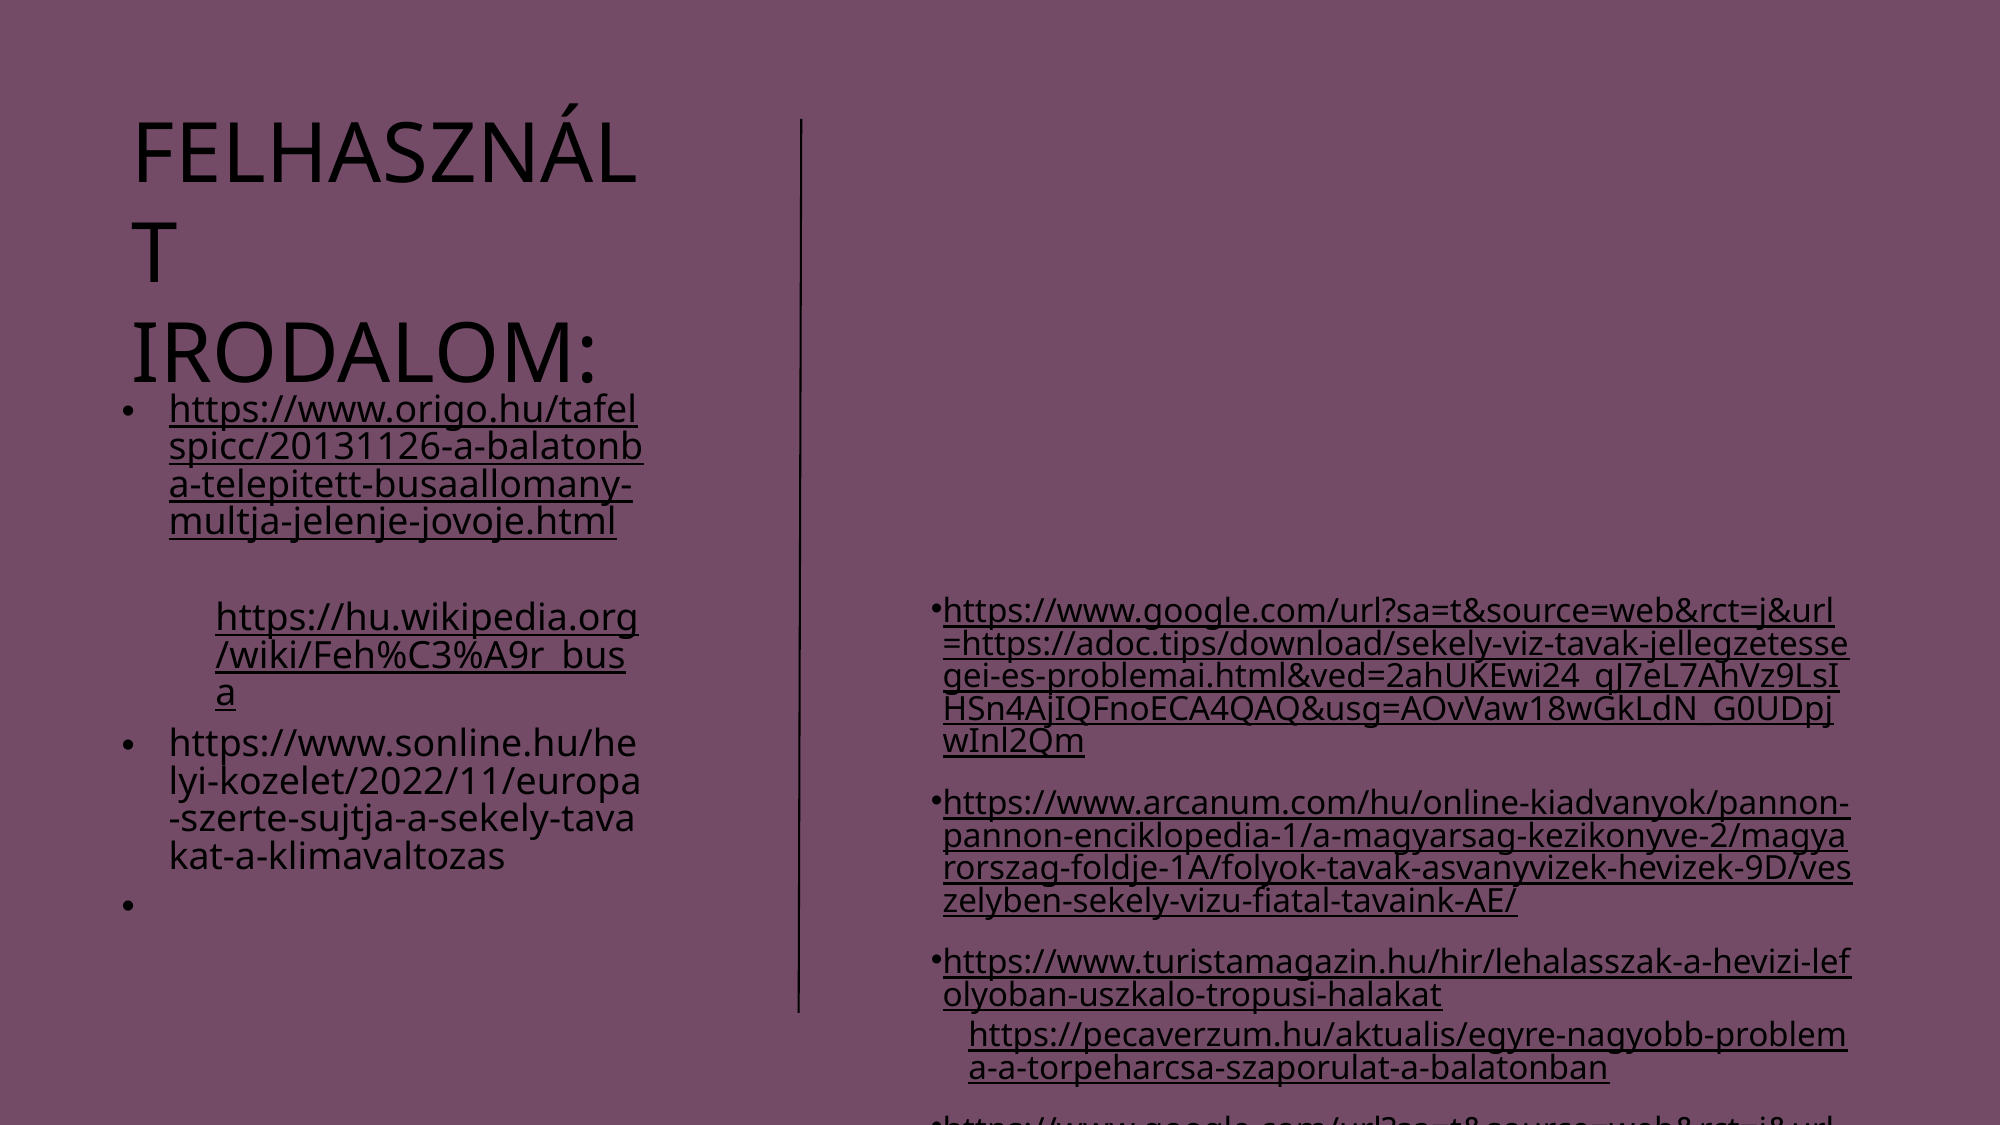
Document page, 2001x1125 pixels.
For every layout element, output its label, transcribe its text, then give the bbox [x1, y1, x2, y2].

subtitle https://www.google.com/url?sa=t&source=web&rct=j&url=https://adoc.tips/download/sekely-viz-tavak-jellegzetessegei-es-problemai.html&ved=2ahUKEwi24_qJ7eL7AhVz9LsIHSn4AjIQFnoECA4QAQ&usg=AOvVaw18wGkLdN_G0UDpjwInl2Qm https://www.arcanum.com/hu/online-kiadvanyok/pannon-pannon-enciklopedia-1/a-magyarsag-kezikonyve-2/magyarorszag-foldje-1A/folyok-tavak-asvanyvizek-hevizek-9D/veszelyben-sekely-vizu-fiatal-tavaink-AE/ https://www.turistamagazin.hu/hir/lehalasszak-a-hevizi-lefolyoban-uszkalo-tropusi-halakathttps://pecaverzum.hu/aktualis/egyre-nagyobb-problema-a-torpeharcsa-szaporulat-a-balatonban https://www.google.com/url?sa=t&source=web&rct=j&url=https://nyito.mohosz.hu/index.php/letoltesek%3Fdownload%3D32:tananyag&ved=2ahUKEwjJycebper7AhUEqYsKHXKABHEQFnoECBkQAQ&usg=AOvVaw12VJm5F_DyYt5uG7uds-47 [915, 209, 1869, 922]
title FElhasznált irodalom: [116, 91, 674, 954]
text_box [0, 0, 2000, 1125]
text_box https://www.origo.hu/tafelspicc/20131126-a-balatonba-telepitett-busaallomany-multja-jelenje-jovoje.html https://hu.wikipedia.org/wiki/Feh%C3%A9r_busa https://www.sonline.hu/helyi-kozelet/2022/11/europa-szerte-sujtja-a-sekely-tavakat-a-klimavaltozas [106, 377, 660, 983]
